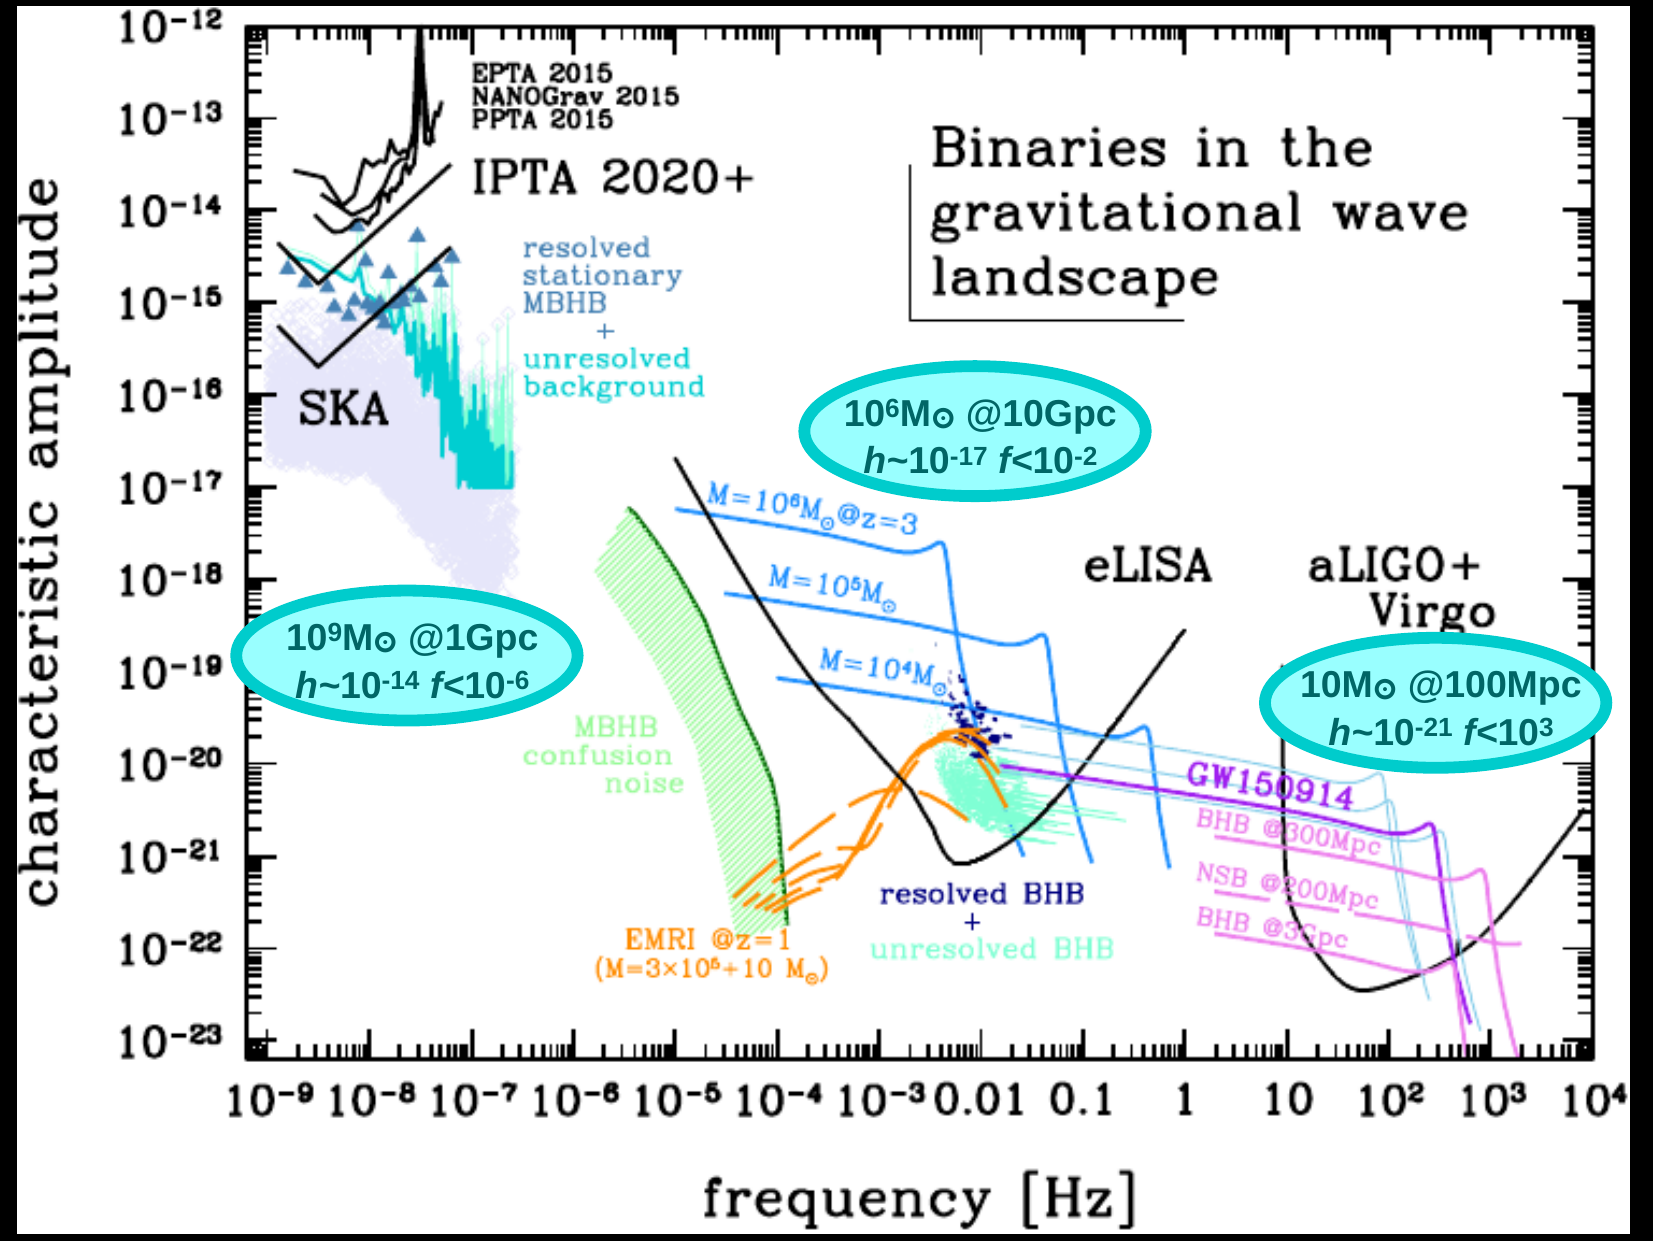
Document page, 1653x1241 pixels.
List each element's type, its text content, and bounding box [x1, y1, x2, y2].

text_box 10M𐌏 @100Mpc h~10-21 f<103 [1263, 650, 1619, 762]
text_box [337, 715, 476, 721]
text_box [1365, 762, 1507, 768]
text_box [876, 366, 1074, 378]
text_box [1336, 637, 1536, 650]
text_box 109M𐌏 @1Gpc h~10-14 f<10-6 [235, 603, 590, 715]
text_box [908, 491, 1042, 497]
picture [17, 6, 1630, 1234]
text_box [306, 590, 508, 603]
text_box 106M𐌏 @10Gpc h~10-17 f<10-2 [803, 378, 1158, 491]
